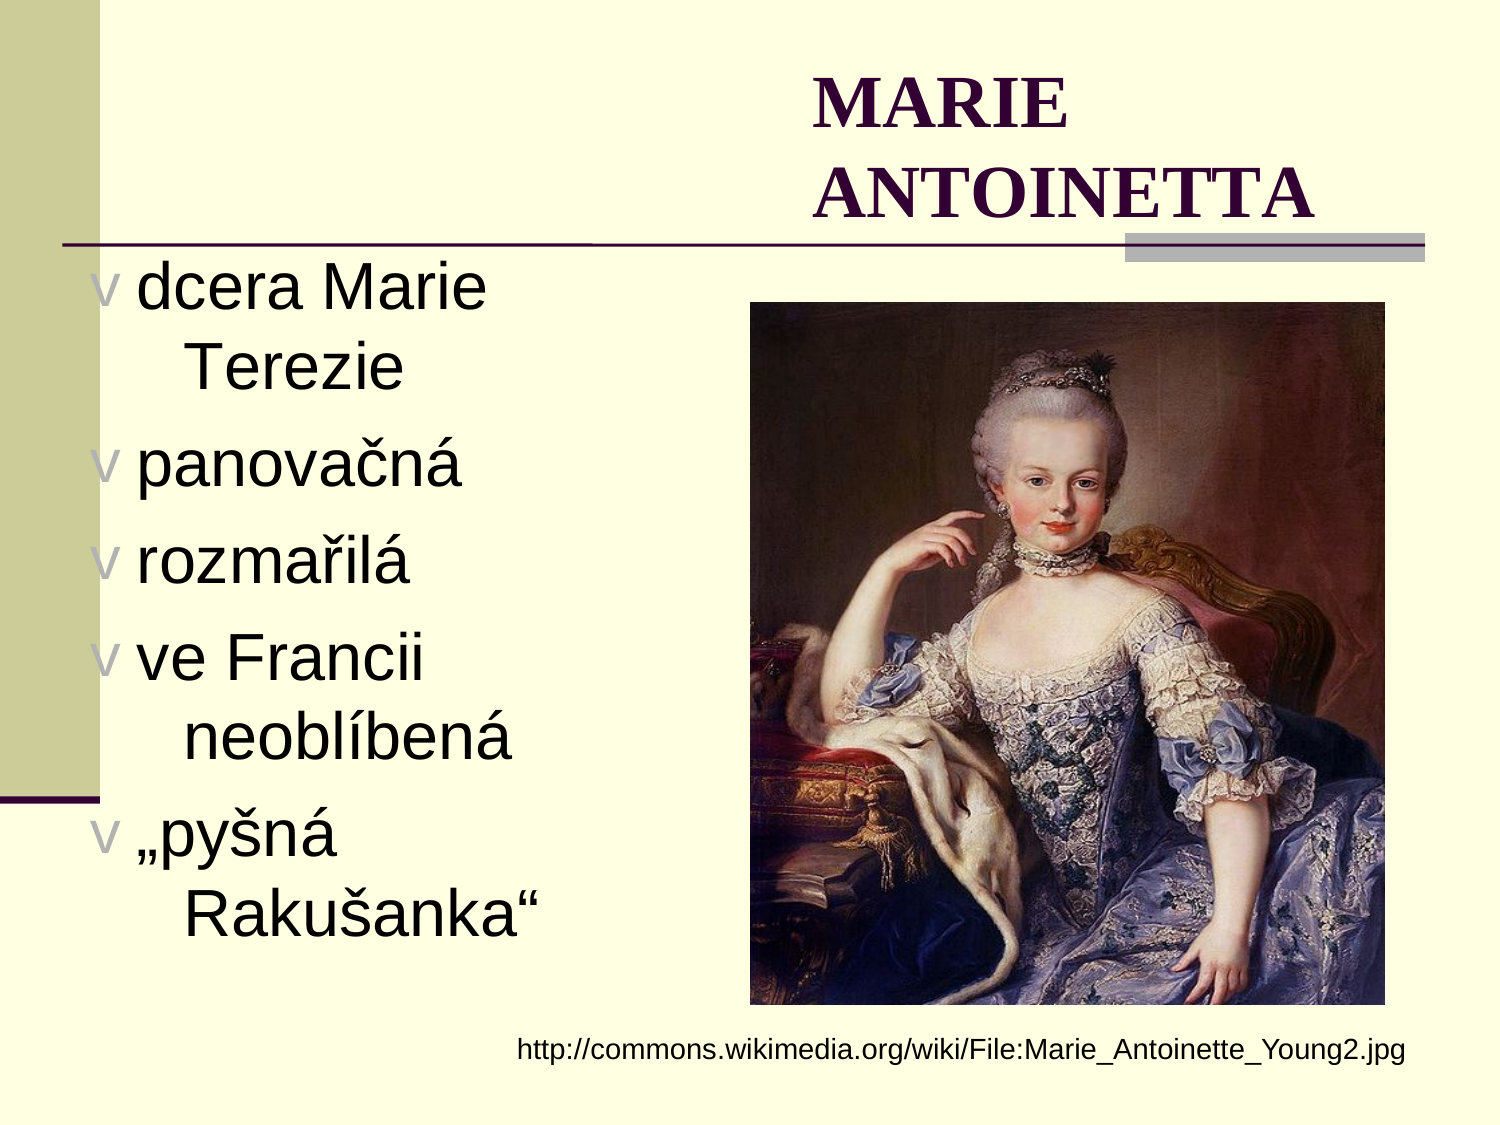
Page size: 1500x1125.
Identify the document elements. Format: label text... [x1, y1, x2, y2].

picture [750, 302, 1385, 1005]
list dcera Marie Terezie panovačná rozmařilá ve Francii neoblíbená „pyšná Rakušanka“ [75, 235, 569, 1005]
title MARIE ANTOINETTA [797, 44, 1341, 236]
text_box http://commons.wikimedia.org/wiki/File:Marie_Antoinette_Young2.jpg [501, 1023, 1471, 1074]
